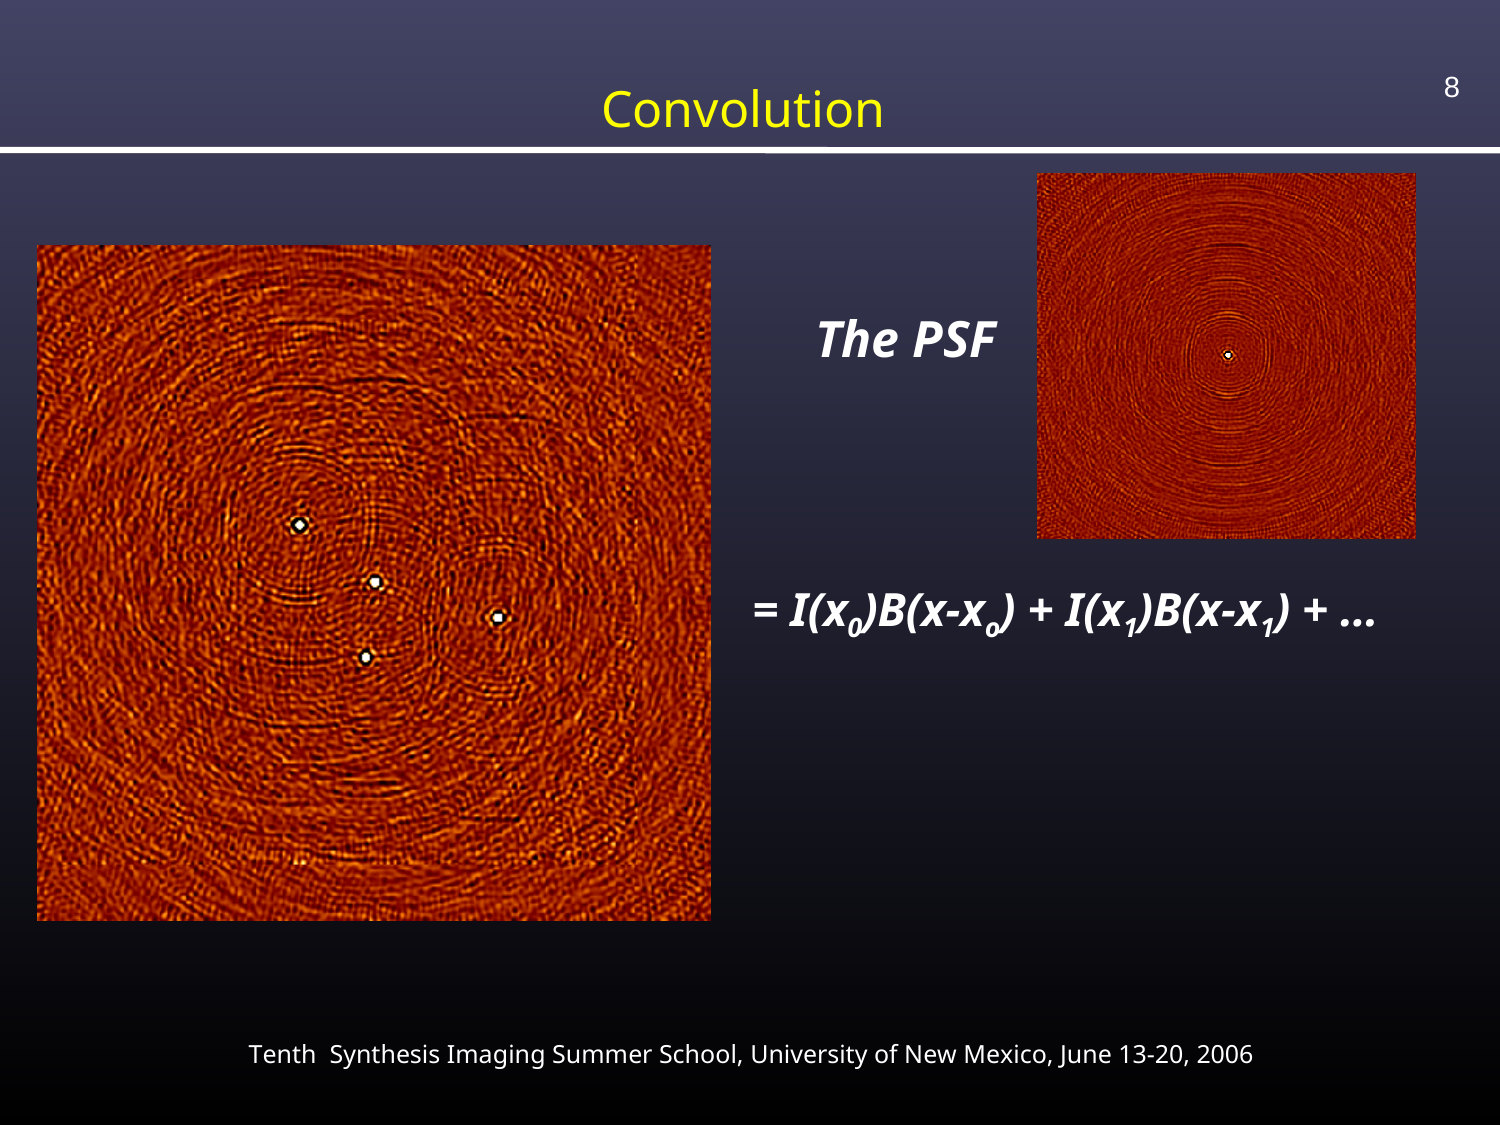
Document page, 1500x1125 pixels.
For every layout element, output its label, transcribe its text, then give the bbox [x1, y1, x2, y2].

picture [37, 245, 711, 921]
picture [1037, 173, 1416, 539]
title Convolution [112, 60, 1375, 151]
text_box The PSF [800, 296, 1032, 386]
text_box = I(x0)B(x-xo) + I(x1)B(x-x1) + … [737, 569, 1497, 665]
